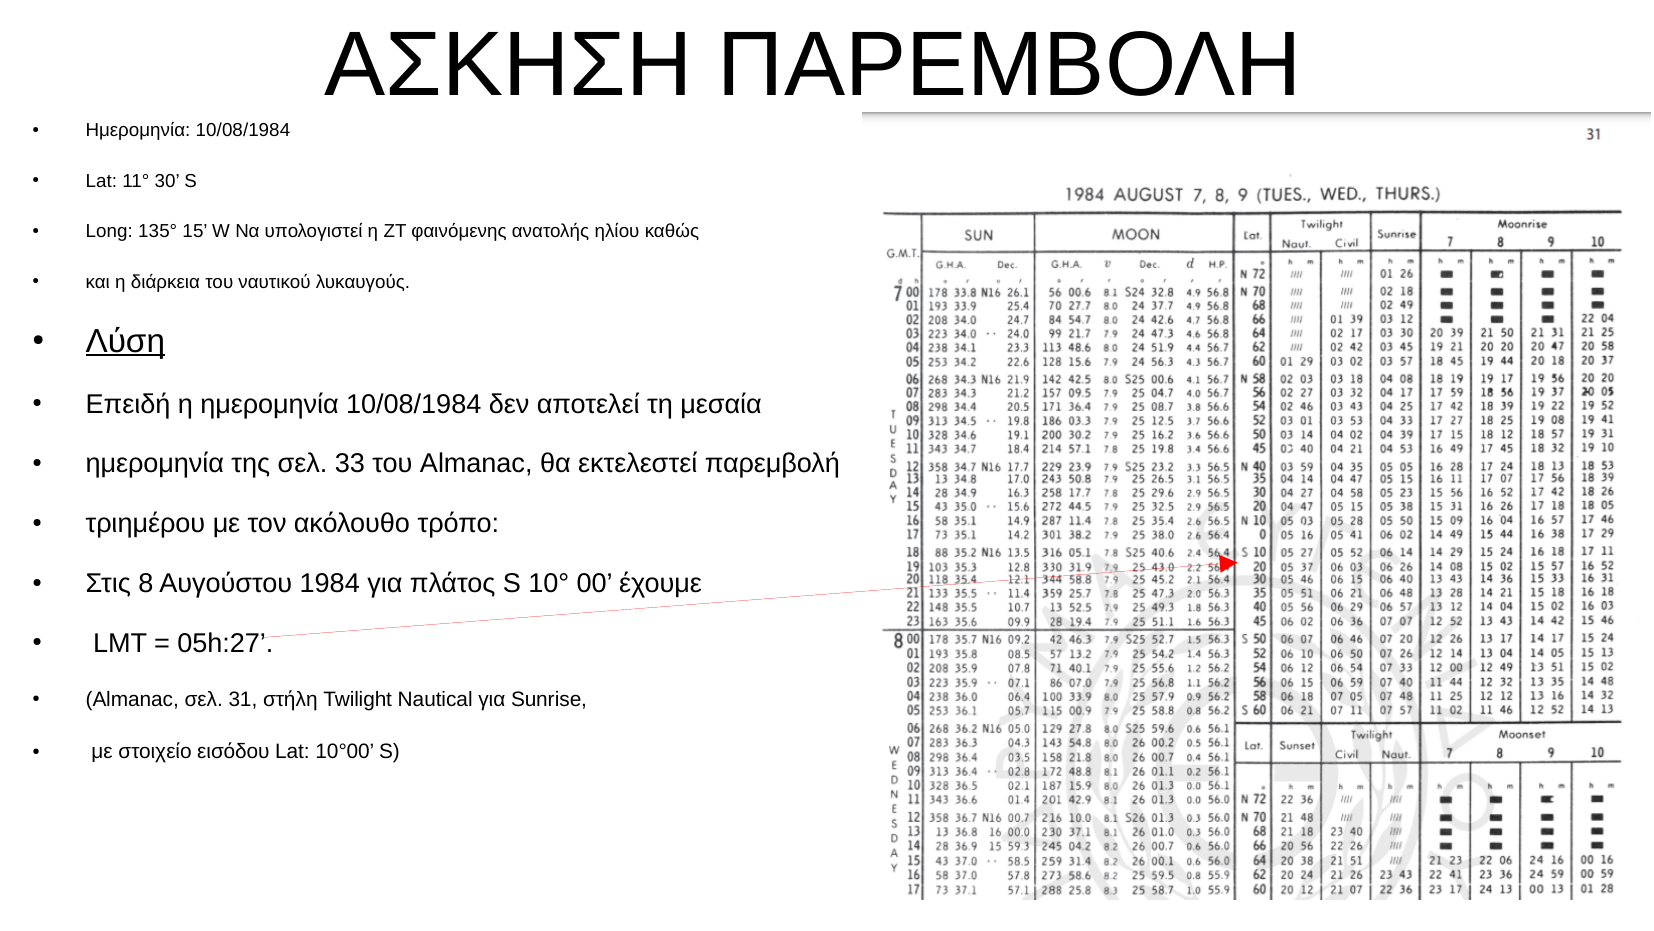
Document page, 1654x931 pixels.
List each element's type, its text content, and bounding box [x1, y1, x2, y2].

text_box Ημερομηνία: 10/08/1984 Lat: 11° 30’ S Long: 135° 15’ W Να υπολογιστεί η ΖΤ φαινόμενης ανατολής ηλίου καθώς και η διάρκεια του ναυτικού λυκαυγούς. Λύση Επειδή η ημερομηνία 10/08/1984 δεν αποτελεί τη μεσαία ημερομηνία της σελ. 33 του Almanac, θα εκτελεστεί παρεμβολή τριημέρου με τον ακόλουθο τρόπο: Στις 8 Αυγούστου 1984 για πλάτος S 10° 00’ έχουμε LMT = 05h:27’. (Almanac, σελ. 31, στήλη Twilight Nautical για Sunrise, με στοιχείο εισόδου Lat: 10°00’ S) [0, 112, 1051, 931]
picture [862, 112, 1651, 901]
title ΑΣΚΗΣΗ ΠΑΡΕΜΒΟΛΗ [82, 12, 1571, 112]
